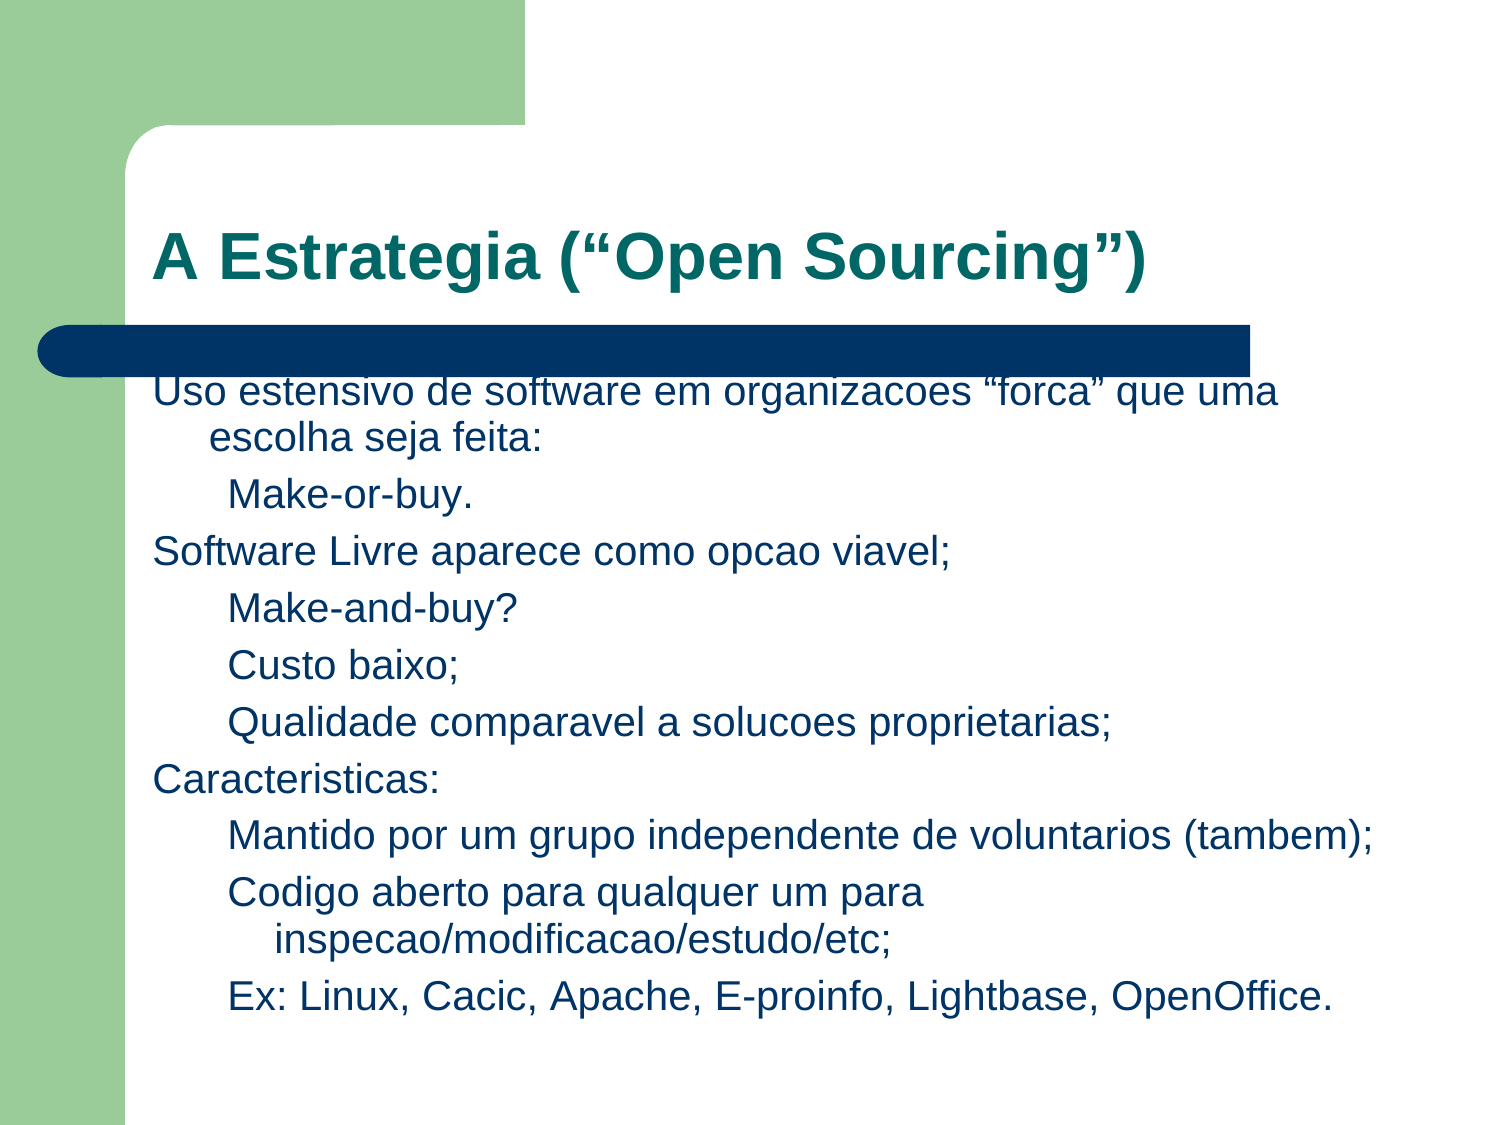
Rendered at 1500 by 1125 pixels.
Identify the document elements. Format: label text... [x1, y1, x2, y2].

list Uso estensivo de software em organizacoes “forca” que uma escolha seja feita: Make-or-buy. Software Livre aparece como opcao viavel; Make-and-buy? Custo baixo; Qualidade comparavel a solucoes proprietarias; Caracteristicas: Mantido por um grupo independente de voluntarios (tambem); Codigo aberto para qualquer um para inspecao/modificacao/estudo/etc; Ex: Linux, Cacic, Apache, E-proinfo, Lightbase, OpenOffice. [137, 360, 1400, 1125]
title A Estrategia (“Open Sourcing”) [136, 136, 1414, 301]
